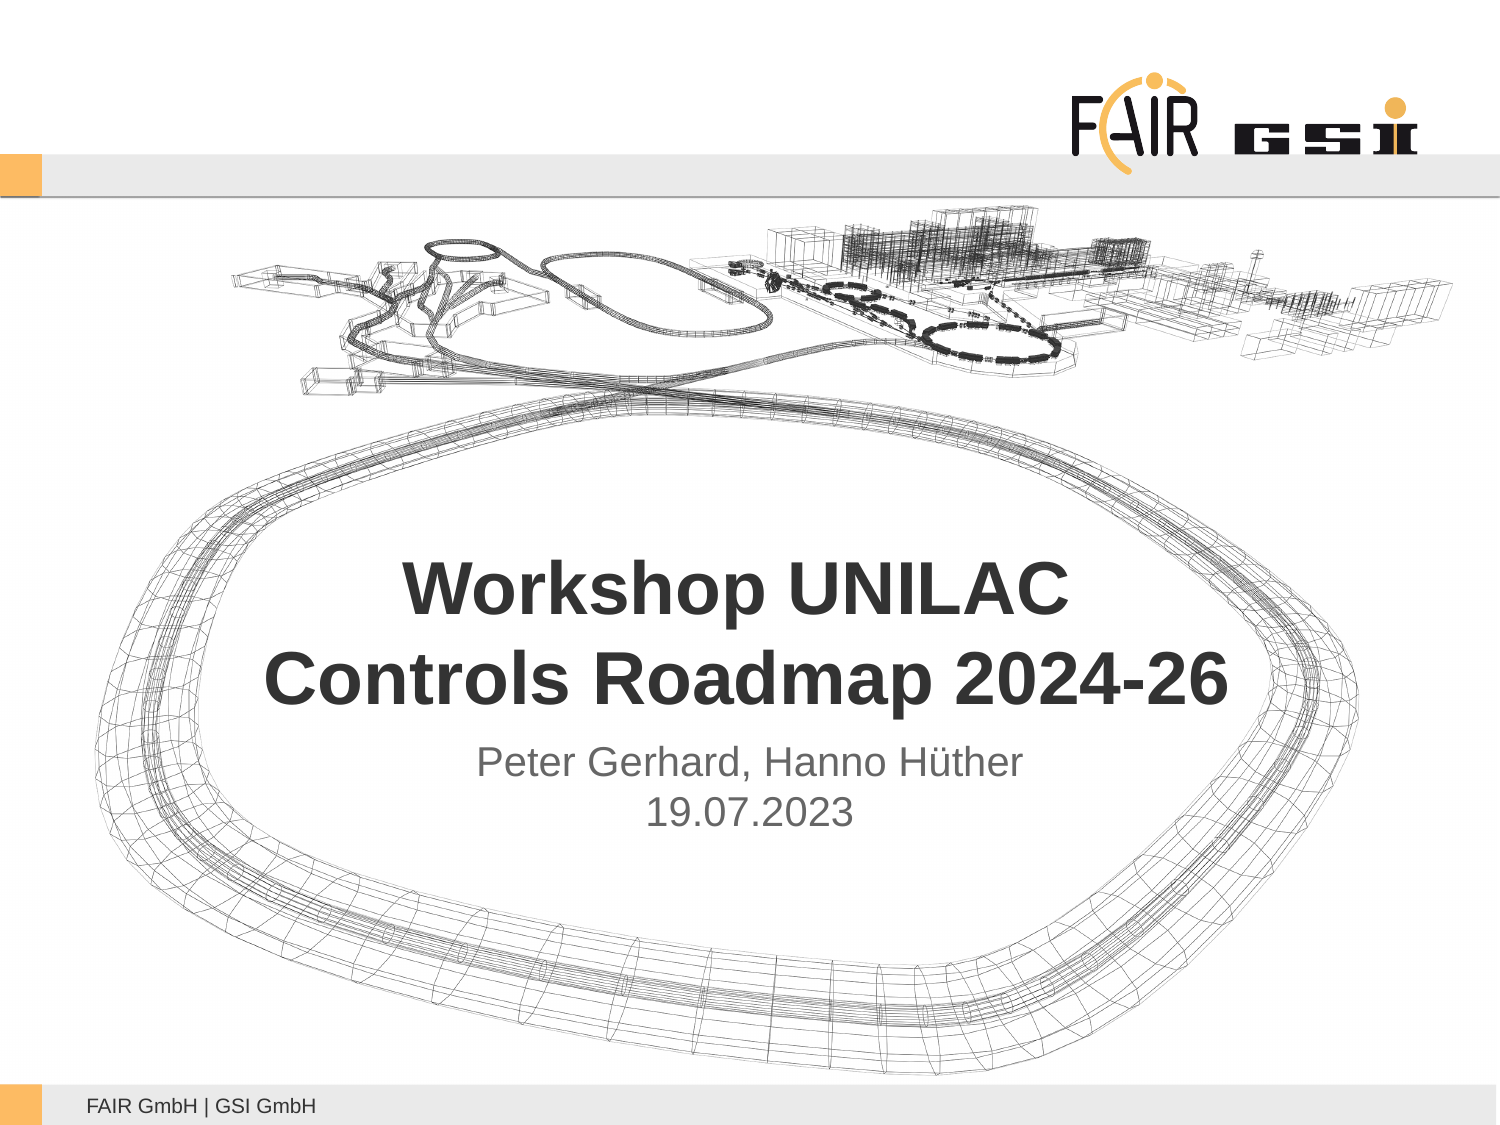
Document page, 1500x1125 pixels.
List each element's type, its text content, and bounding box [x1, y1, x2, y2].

picture [0, 199, 1497, 1084]
title Workshop UNILAC Controls Roadmap 2024-26 [205, 598, 1290, 727]
subtitle Peter Gerhard, Hanno Hüther 19.07.2023 [225, 726, 1275, 823]
picture [1071, 70, 1199, 177]
picture [1233, 95, 1419, 154]
